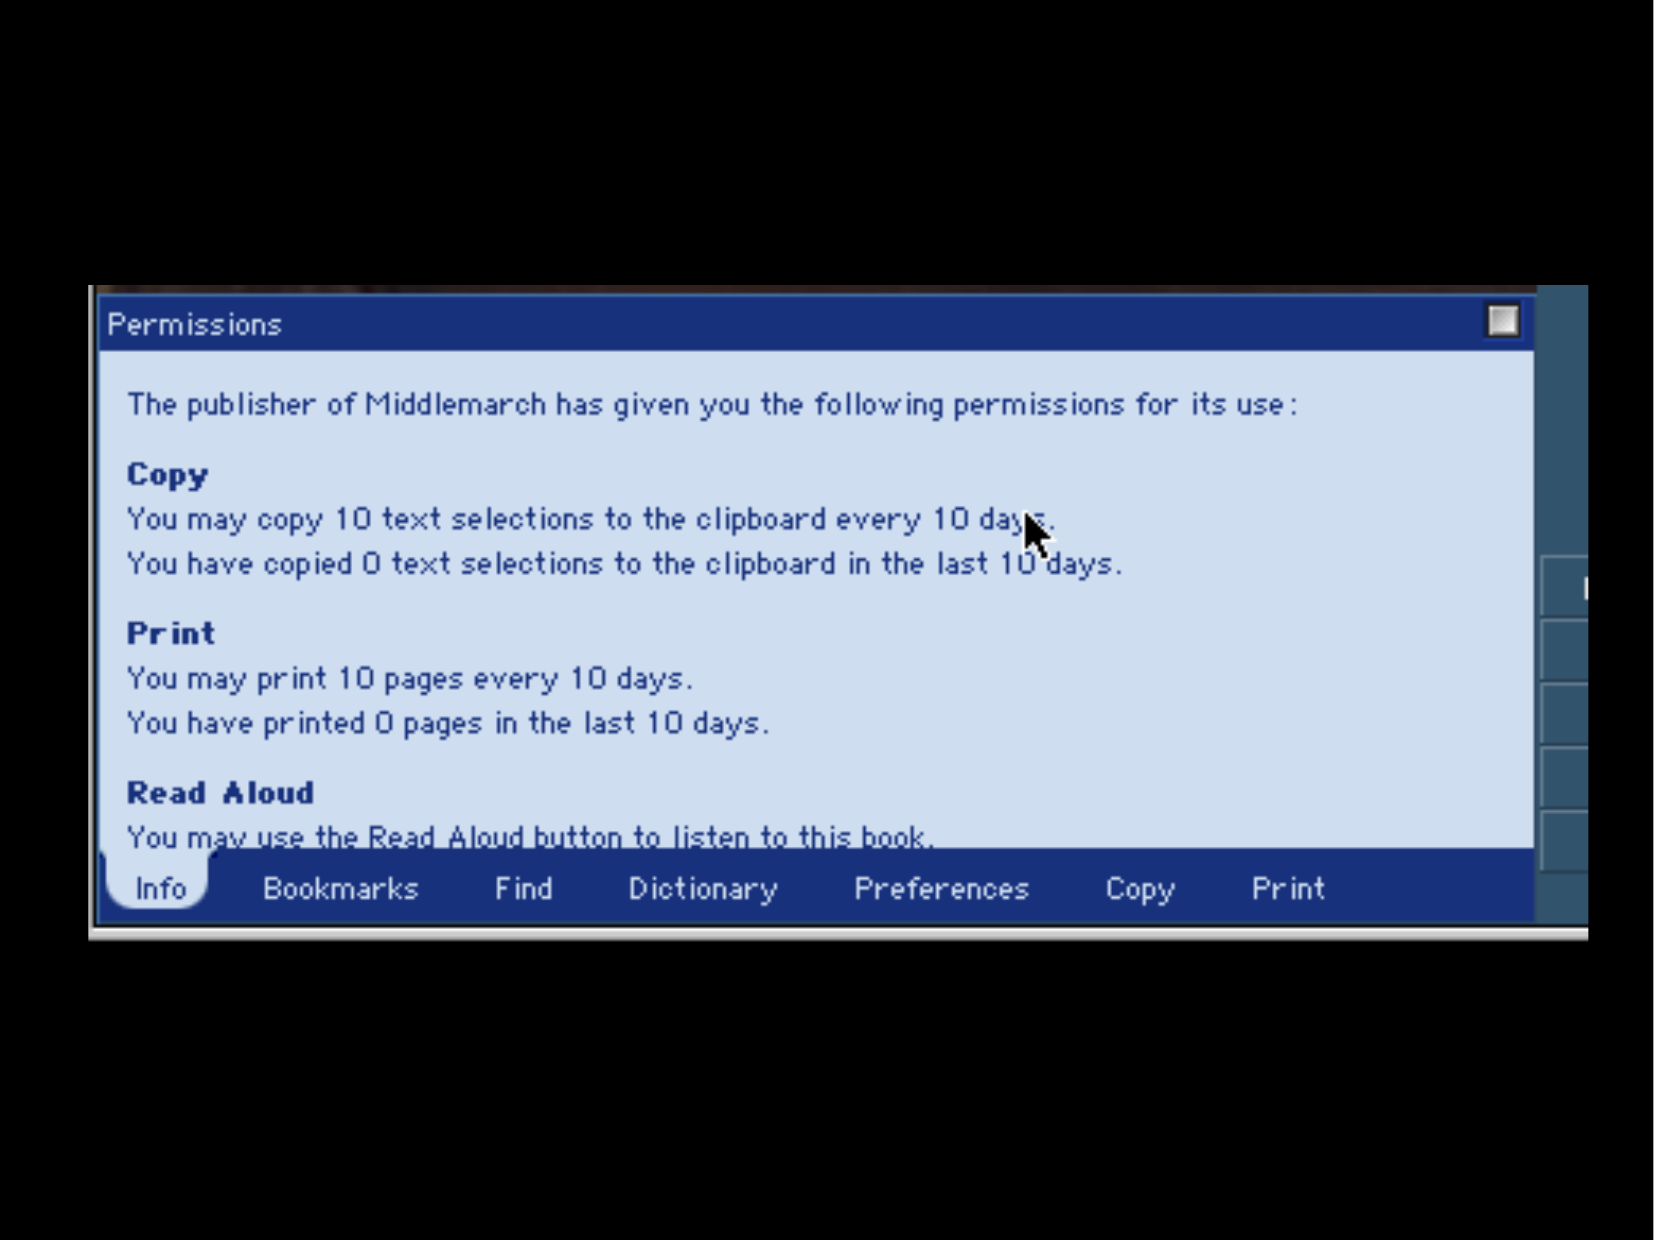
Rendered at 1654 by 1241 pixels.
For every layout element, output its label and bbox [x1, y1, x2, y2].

picture [88, 285, 1589, 947]
